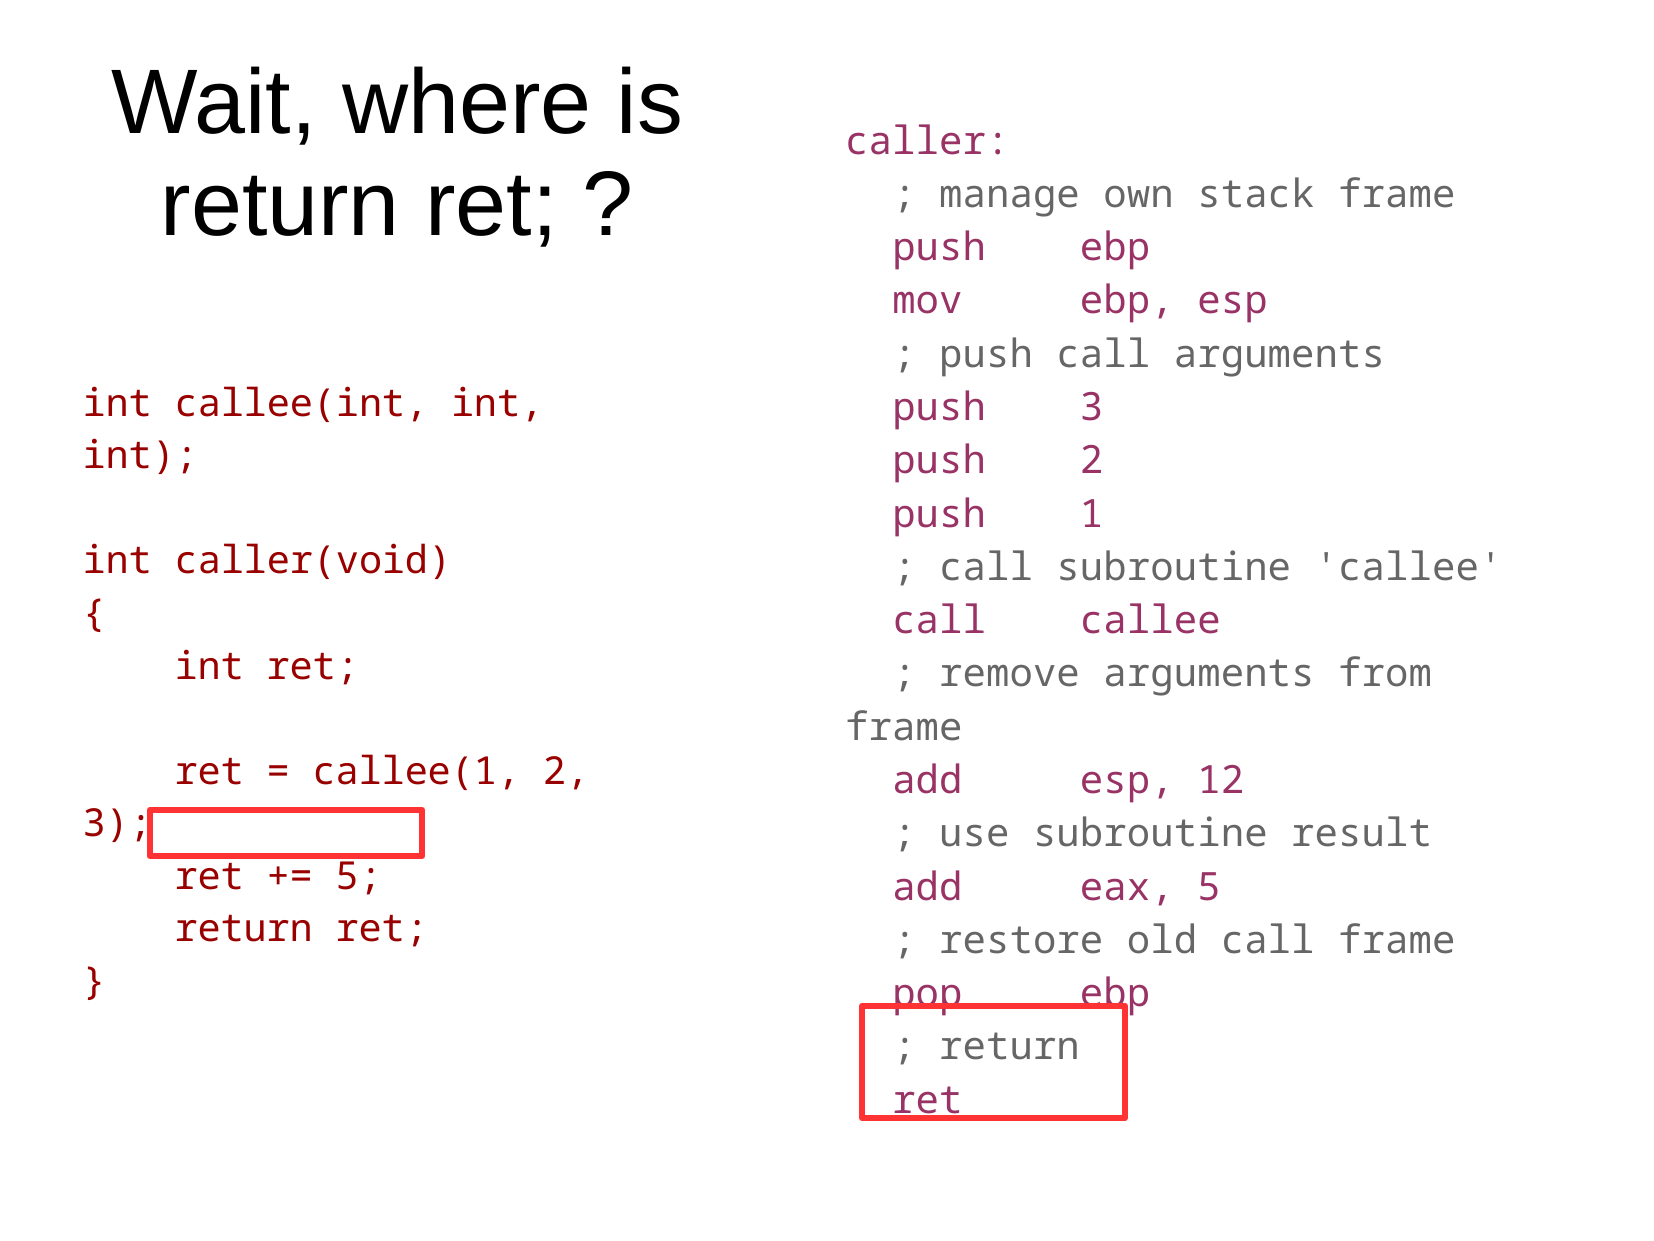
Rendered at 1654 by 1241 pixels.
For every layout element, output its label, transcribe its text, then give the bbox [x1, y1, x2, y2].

list caller: ; manage own stack frame push ebp mov ebp, esp ; push call arguments push 3 push 2 push 1 ; call subroutine 'callee' call callee ; remove arguments from frame add esp, 12 ; use subroutine result add eax, 5 ; restore old call frame pop ebp ; return ret [845, 112, 1572, 1126]
title Wait, where is return ret; ? [82, 49, 713, 257]
list int callee(int, int, int); int caller(void) { int ret; ret = callee(1, 2, 3); ret += 5; return ret; } [82, 375, 638, 1010]
